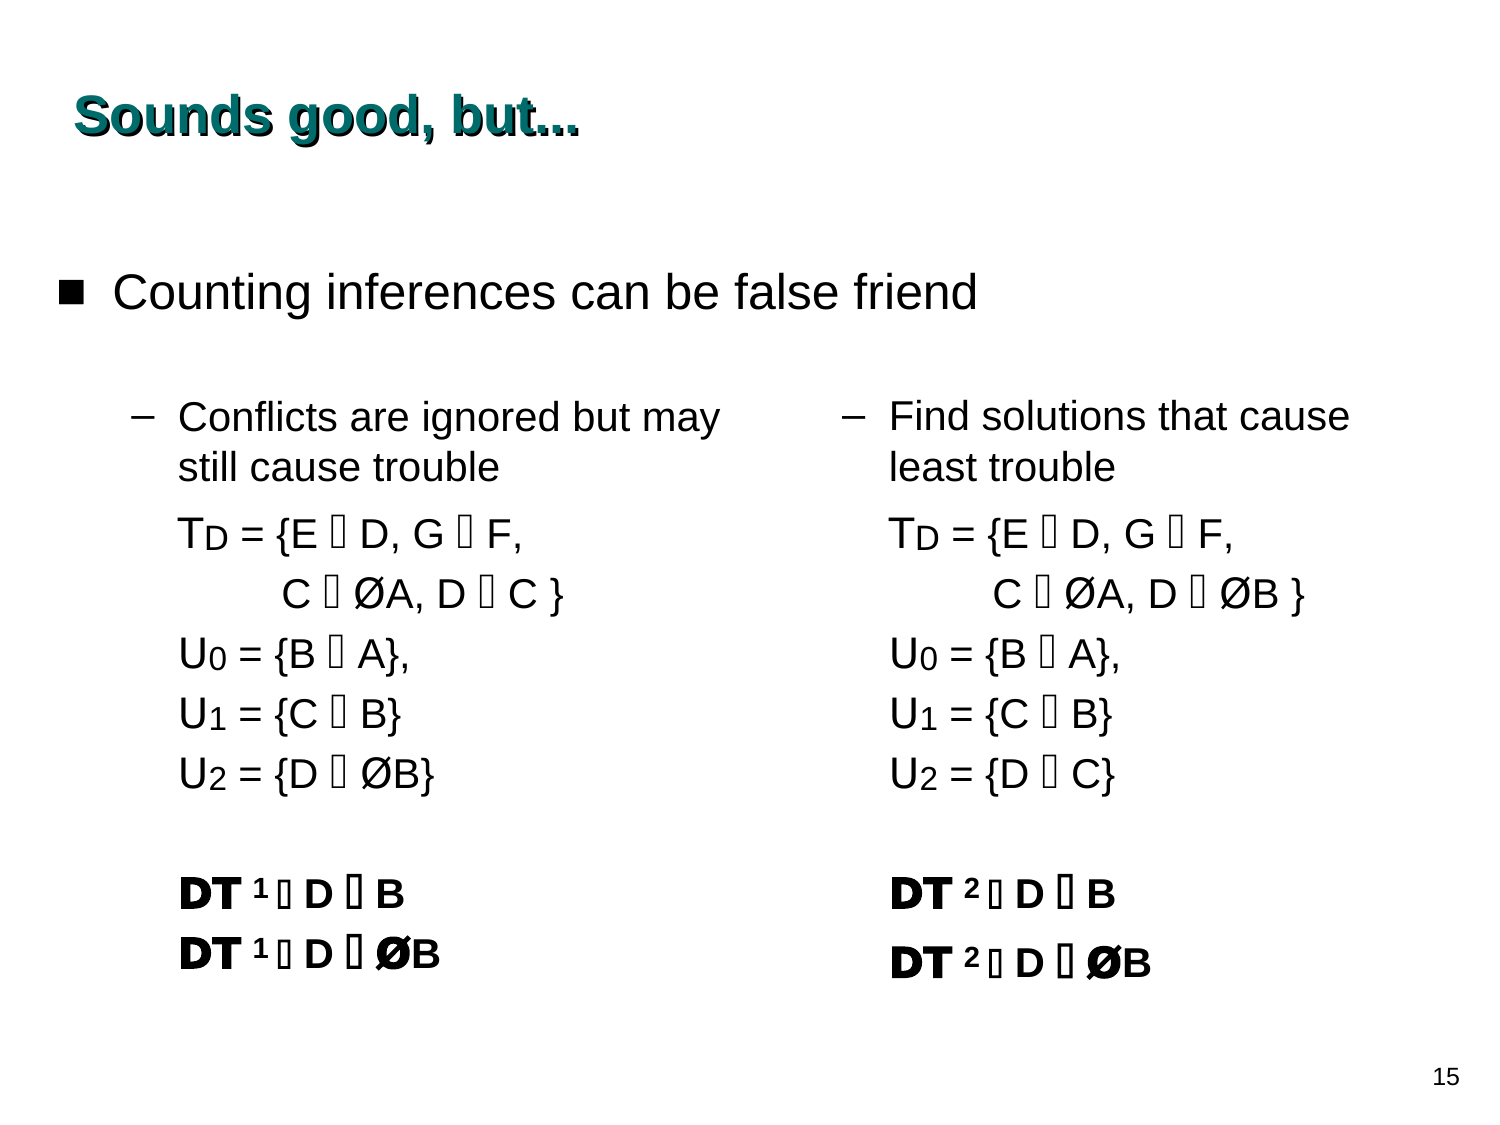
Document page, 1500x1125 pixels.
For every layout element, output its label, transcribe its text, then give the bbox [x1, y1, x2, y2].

list Conflicts are ignored but may still cause trouble TD = {E  D, G  F, C  ØA, D  C } U0 = {B  A}, U1 = {C  B} U2 = {D  ØB} DT 1  D  B DT 1  D  ØB [56, 259, 734, 1093]
list Counting inferences can be false friend [734, 259, 767, 414]
title Sounds good, but... [59, 9, 1447, 215]
list Find solutions that cause least trouble TD = {E  D, G  F, C  ØA, D  ØB } U0 = {B  A}, U1 = {C  B} U2 = {D  C} DT 2  D  B DT 2  D  ØB [767, 259, 1445, 1093]
